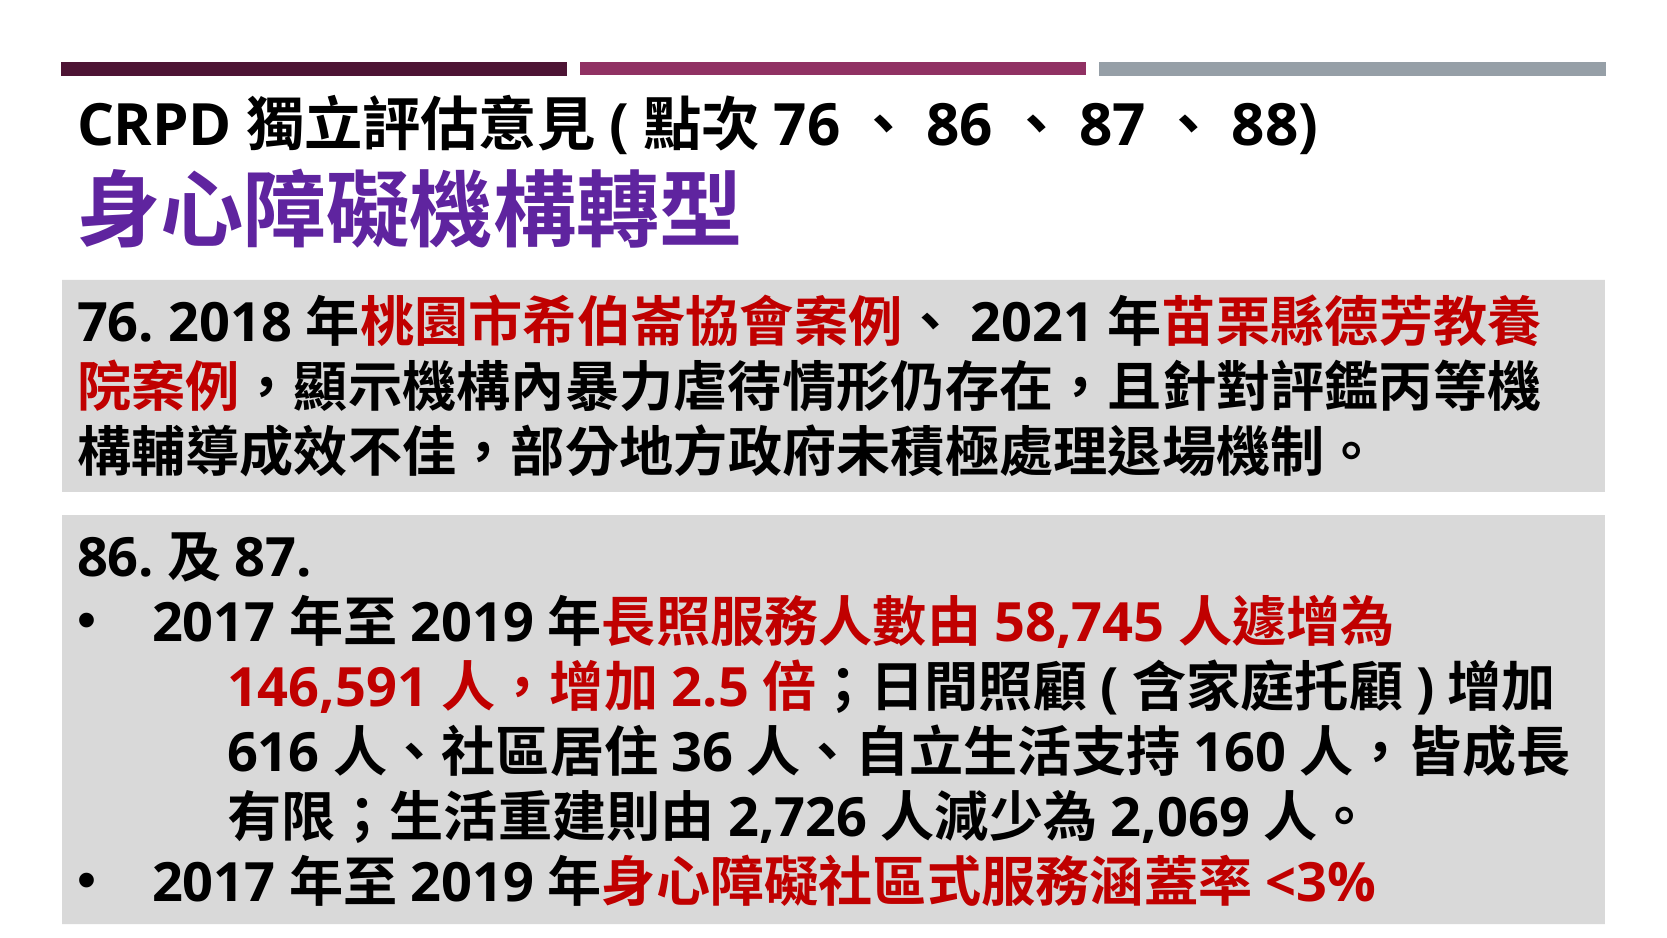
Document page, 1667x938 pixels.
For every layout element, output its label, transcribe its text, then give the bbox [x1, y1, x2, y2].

text_box 76. 2018年桃園市希伯崙協會案例、2021年苗栗縣德芳教養院案例，顯示機構內暴力虐待情形仍存在，且針對評鑑丙等機構輔導成效不佳，部分地方政府未積極處理退場機制。 [62, 279, 1605, 492]
text_box 86.及87. 2017年至2019年長照服務人數由58,745人遽增為146,591人，增加2.5倍；日間照顧(含家庭托顧)增加616人、社區居住36人、自立生活支持160人，皆成長有限；生活重建則由2,726人減少為2,069人。 2017年至2019年身心障礙社區式服務涵蓋率<3% [62, 515, 1605, 925]
text_box CRPD獨立評估意見(點次76、86、87、88) 身心障礙機構轉型 [62, 78, 1605, 266]
